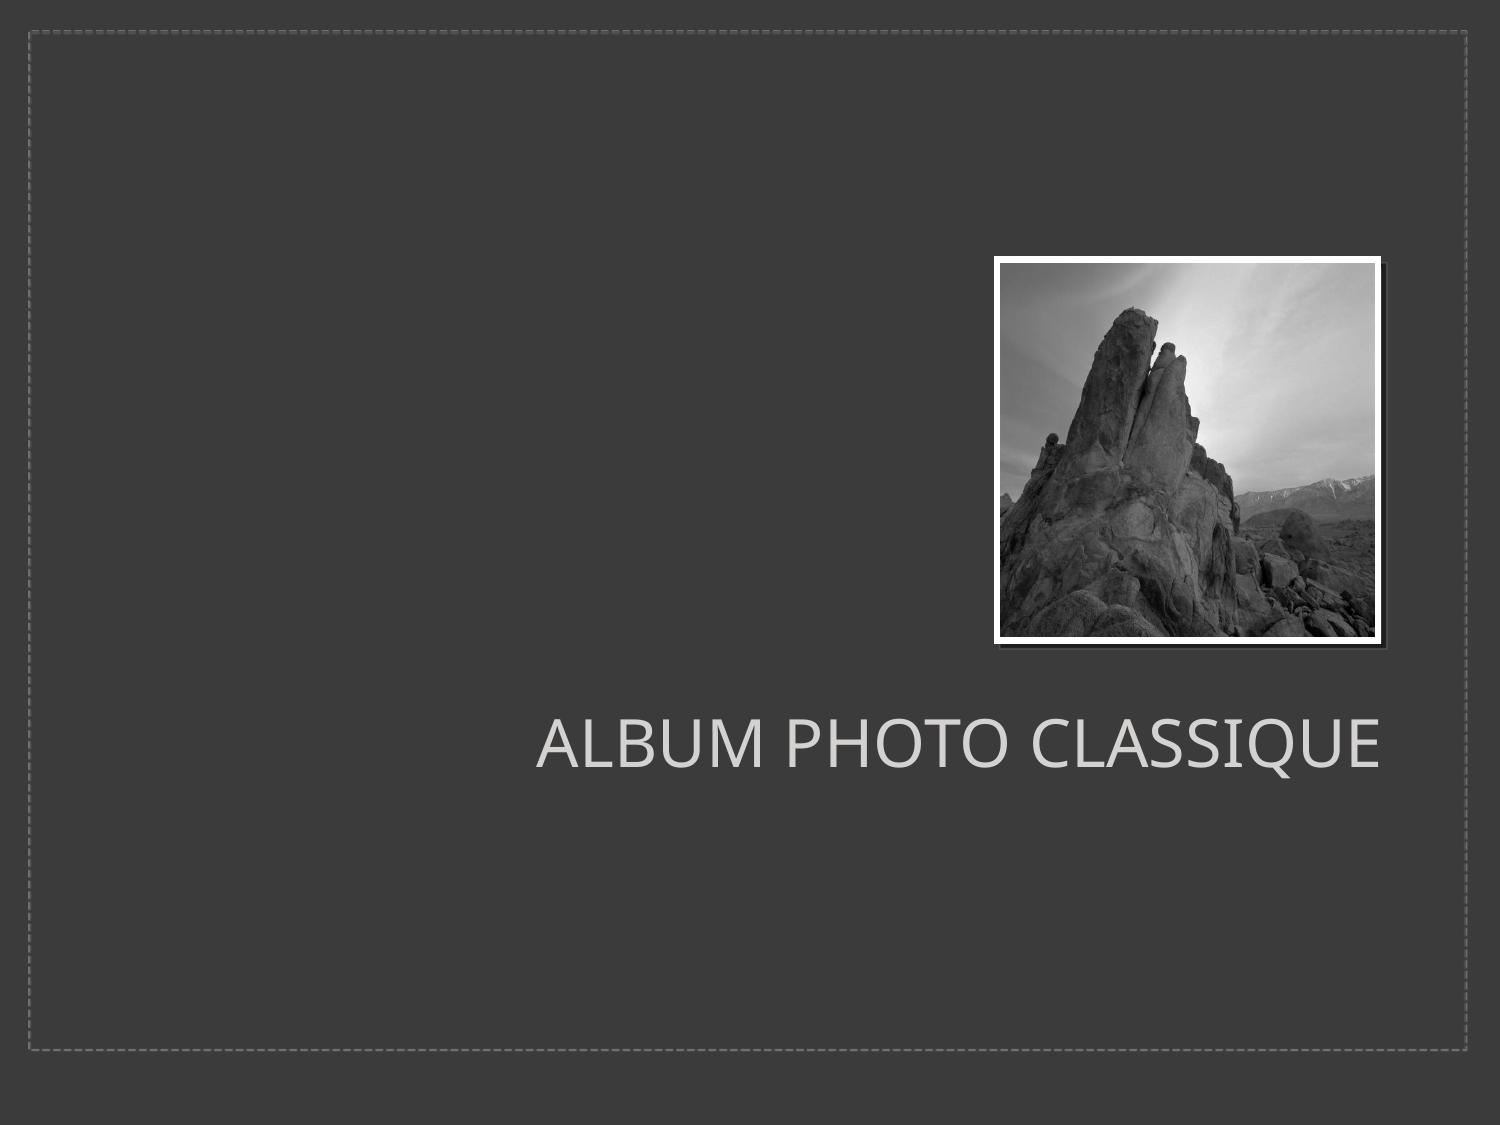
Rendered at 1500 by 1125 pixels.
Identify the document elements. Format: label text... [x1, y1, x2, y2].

picture [999, 262, 1375, 638]
title Album photo classique [37, 650, 1399, 825]
